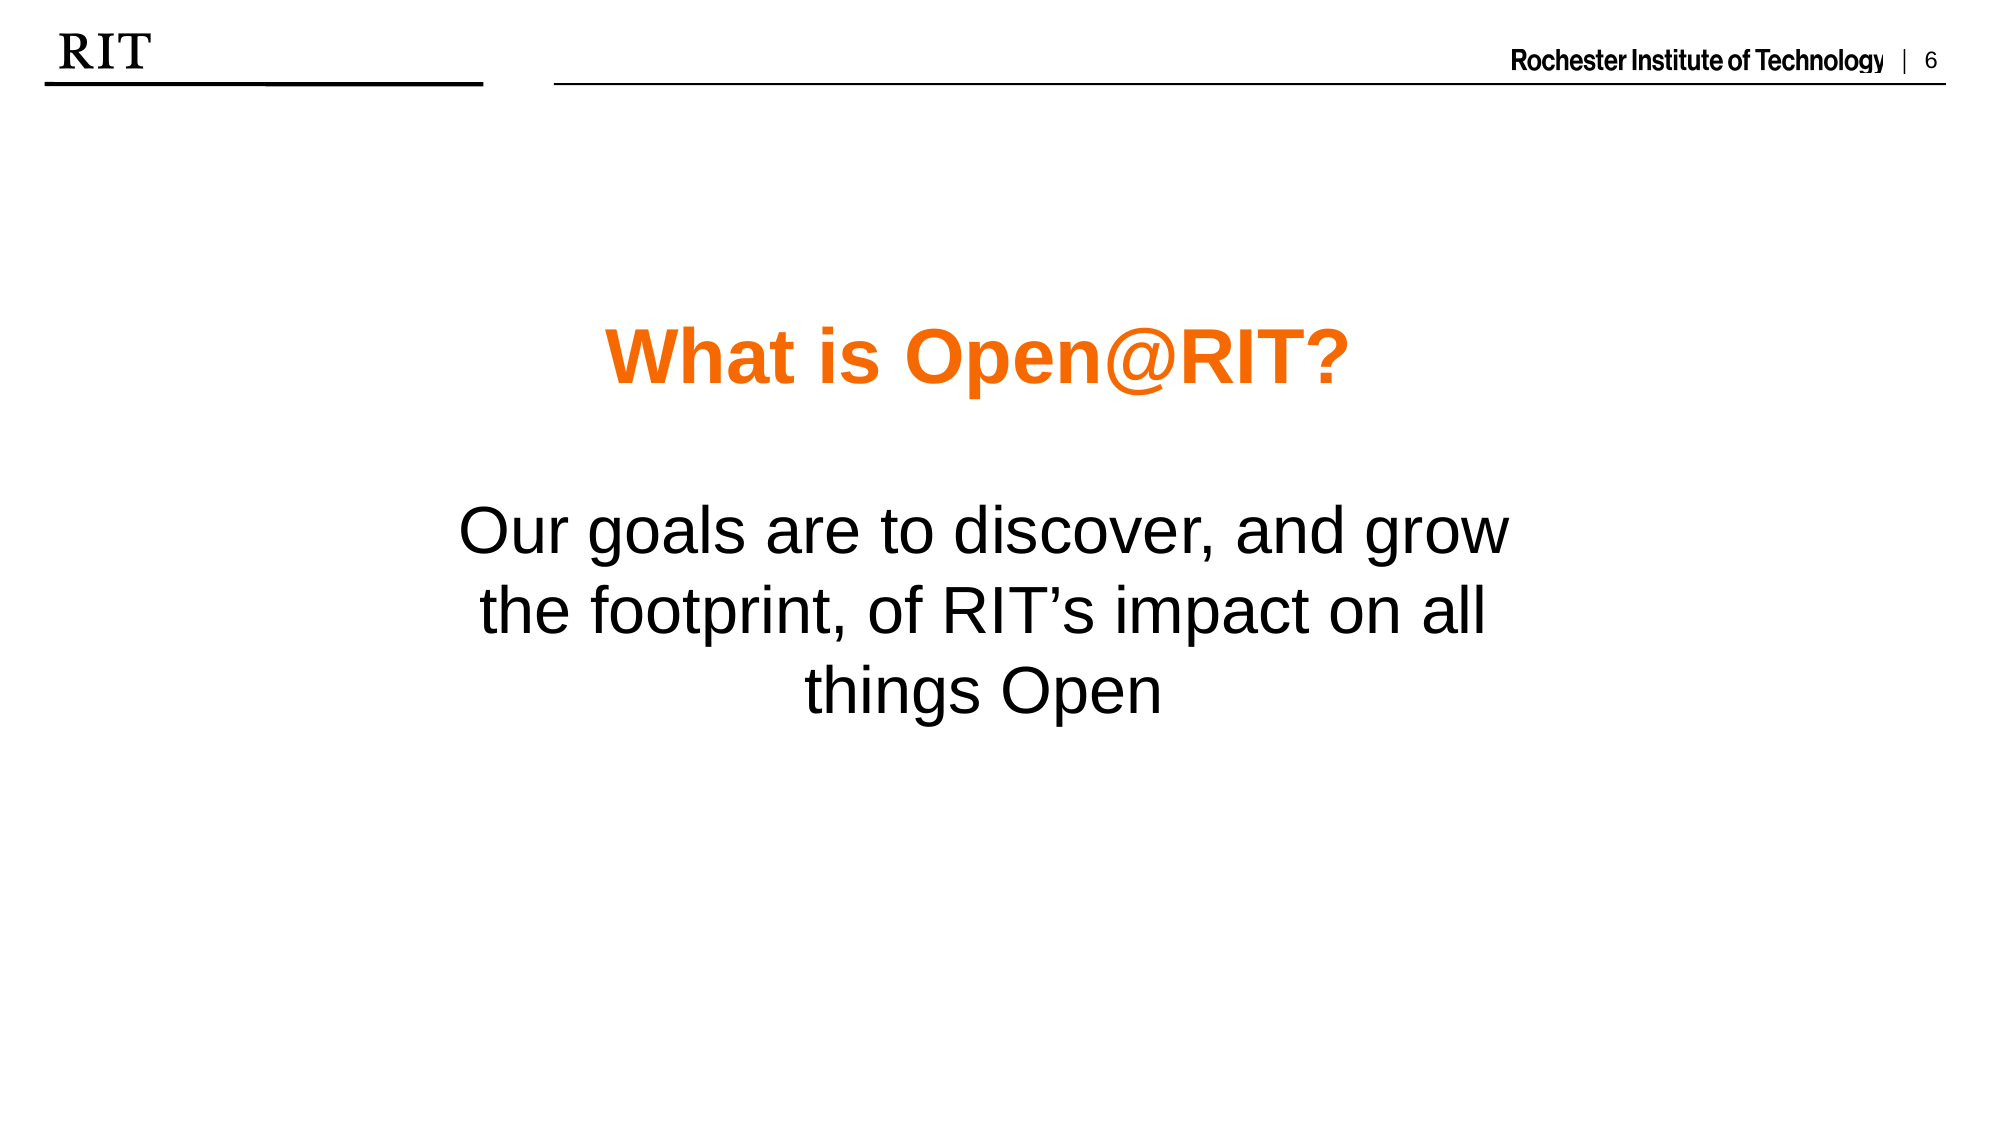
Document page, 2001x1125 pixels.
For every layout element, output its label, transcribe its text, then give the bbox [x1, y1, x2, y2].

picture [1512, 49, 1883, 73]
list Our goals are to discover, and grow the footprint, of RIT’s impact on all things Open [432, 479, 1536, 839]
list What is Open@RIT? [28, 298, 1931, 413]
picture [58, 32, 151, 69]
